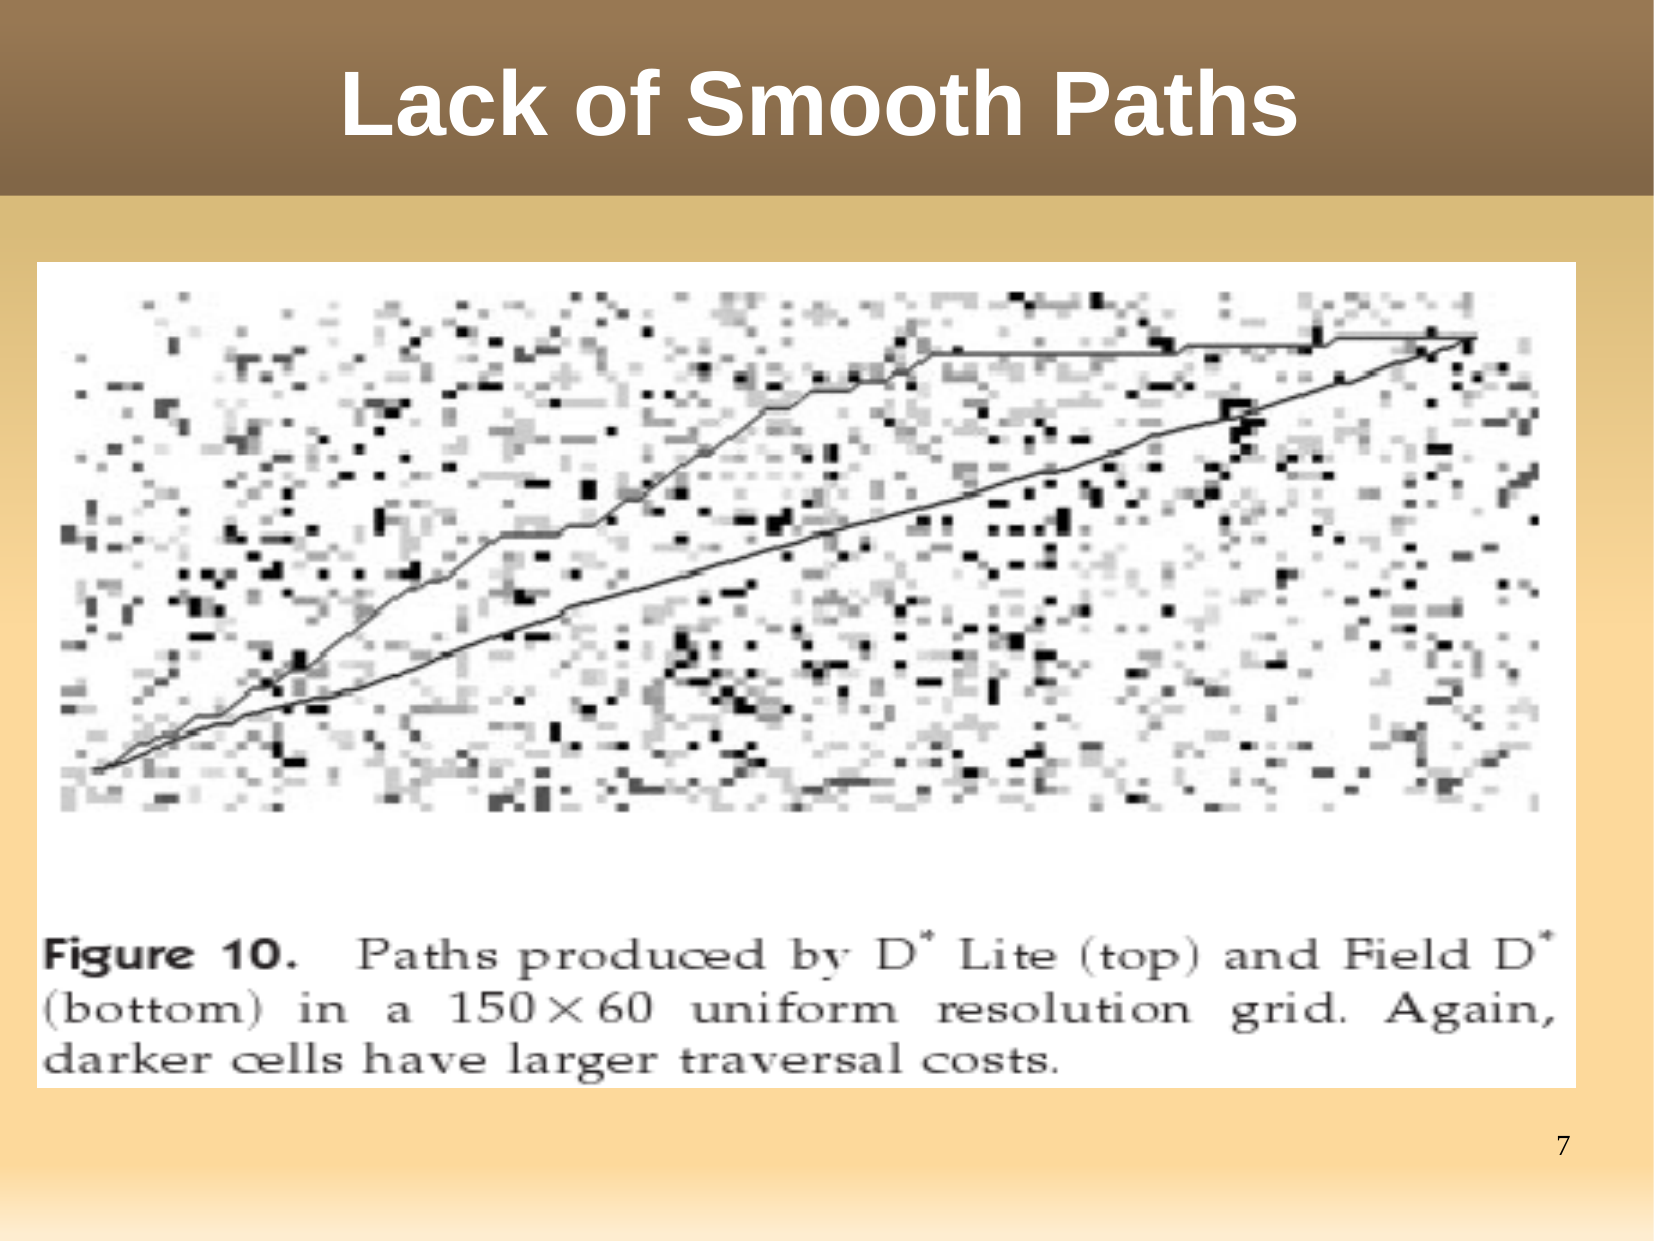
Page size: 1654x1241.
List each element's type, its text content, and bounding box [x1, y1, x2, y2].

title Lack of Smooth Paths [76, 7, 1565, 200]
picture [0, 0, 1654, 1241]
